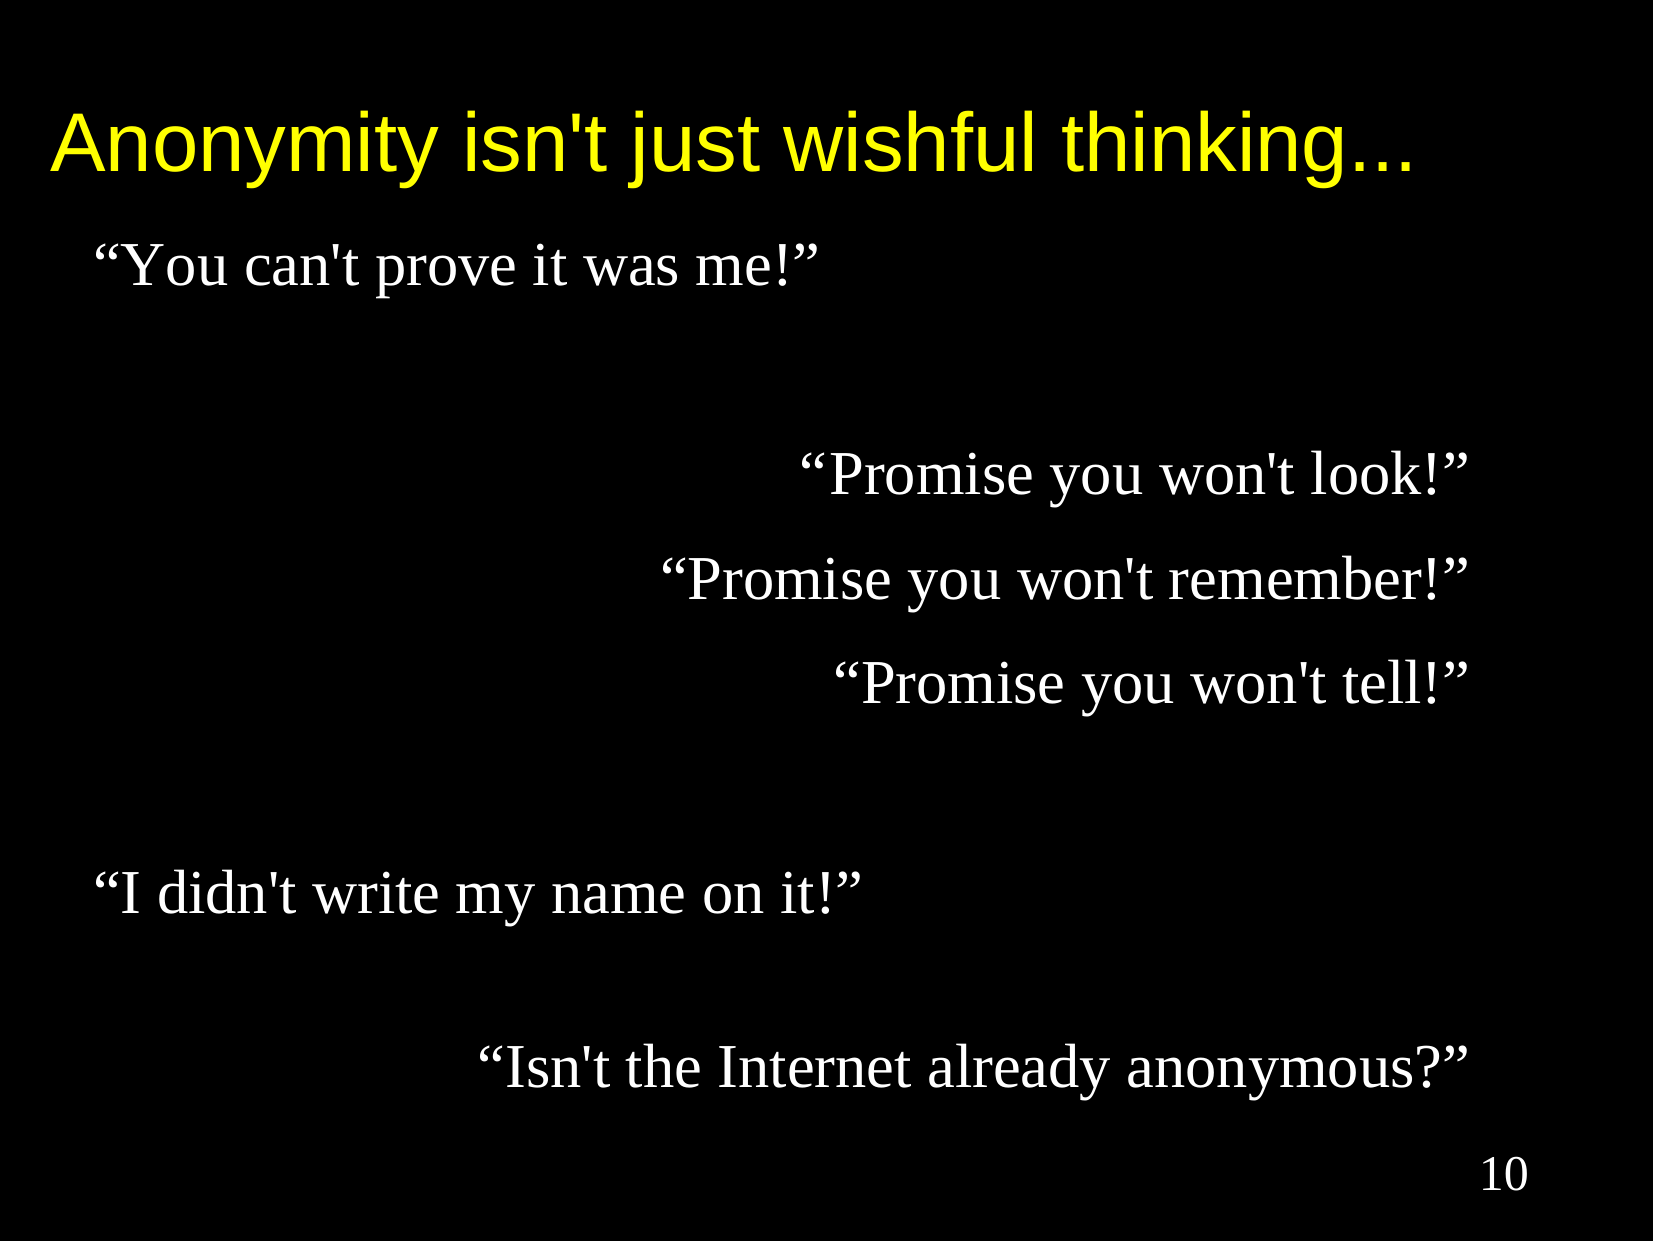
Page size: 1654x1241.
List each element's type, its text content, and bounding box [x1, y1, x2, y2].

text_box “You can't prove it was me!” “Promise you won't look!” “Promise you won't remember!” “Promise you won't tell!” “I didn't write my name on it!” “Isn't the Internet already anonymous?” [93, 229, 1522, 1193]
title Anonymity isn't just wishful thinking... [50, 23, 1600, 263]
